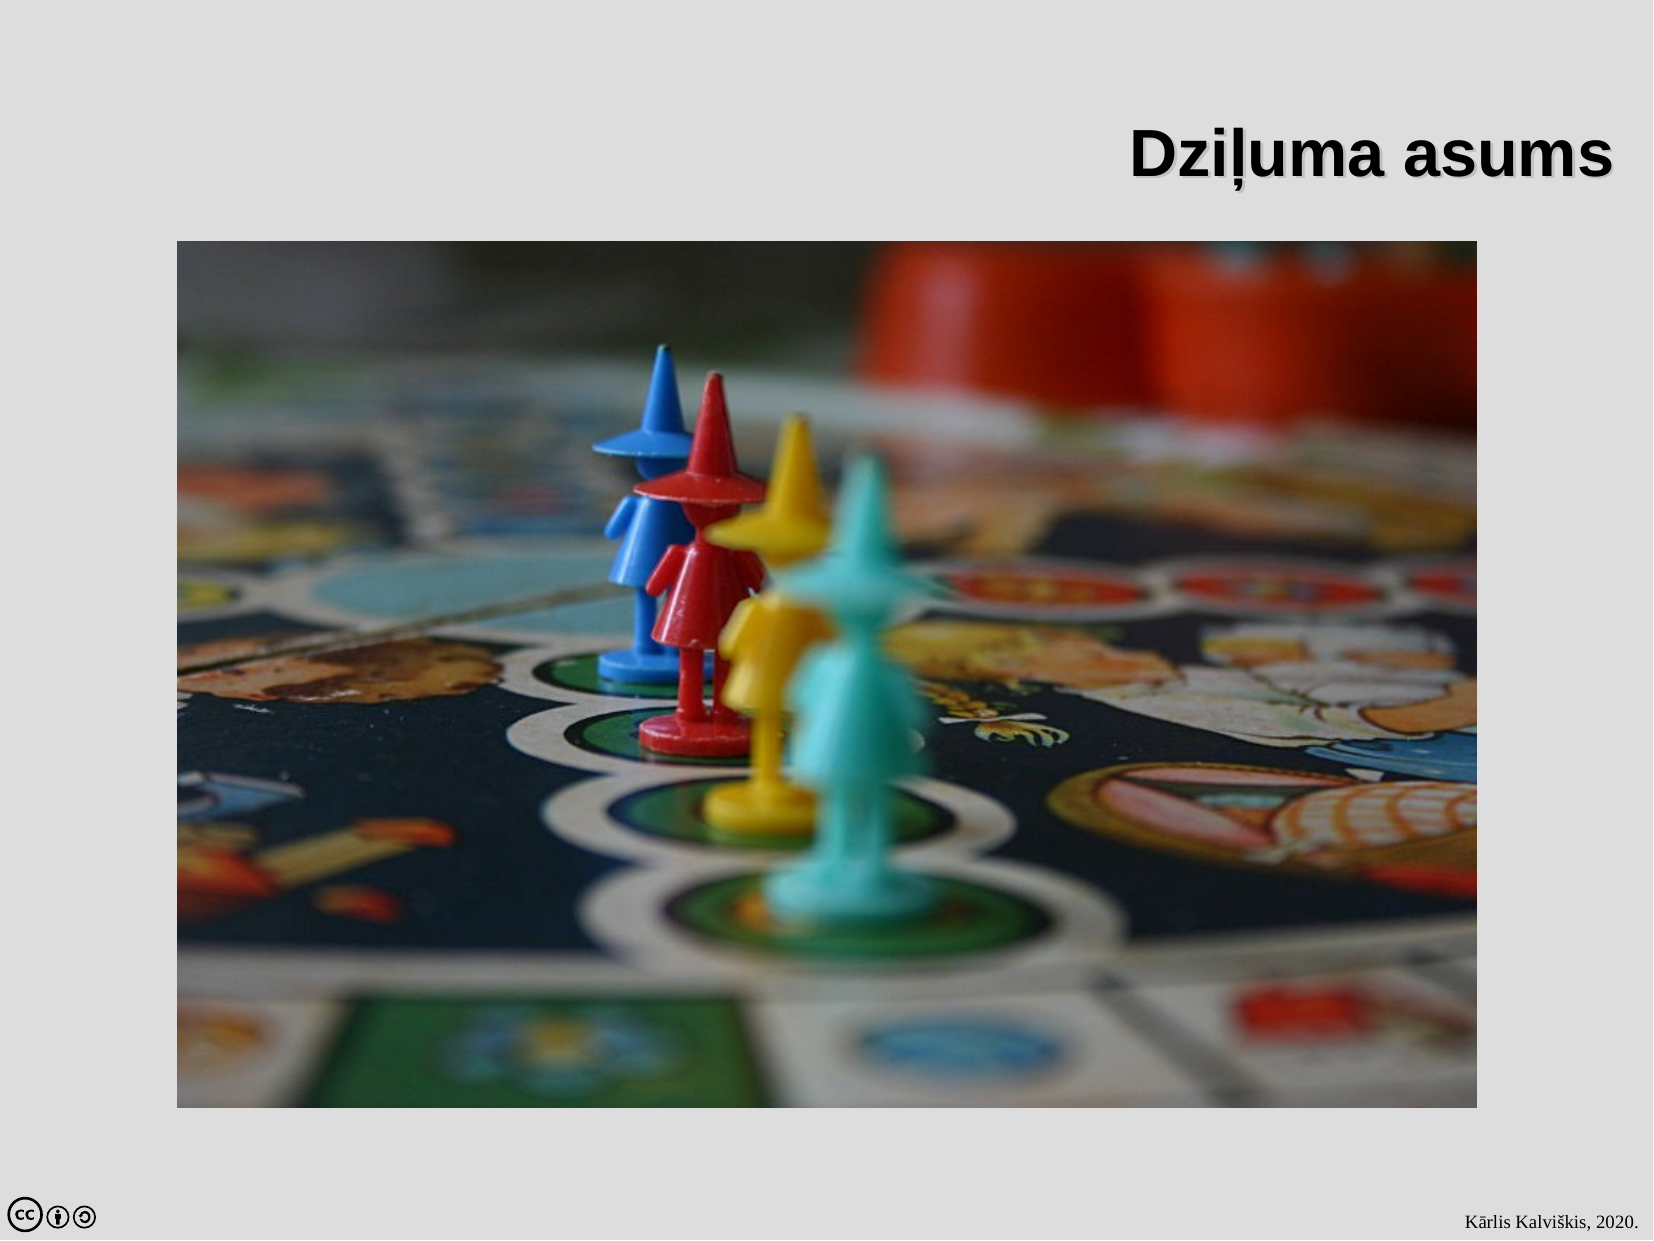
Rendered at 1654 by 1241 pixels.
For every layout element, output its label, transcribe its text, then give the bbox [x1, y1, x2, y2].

picture [177, 241, 1477, 1109]
title Dziļuma asums [42, 49, 1615, 257]
